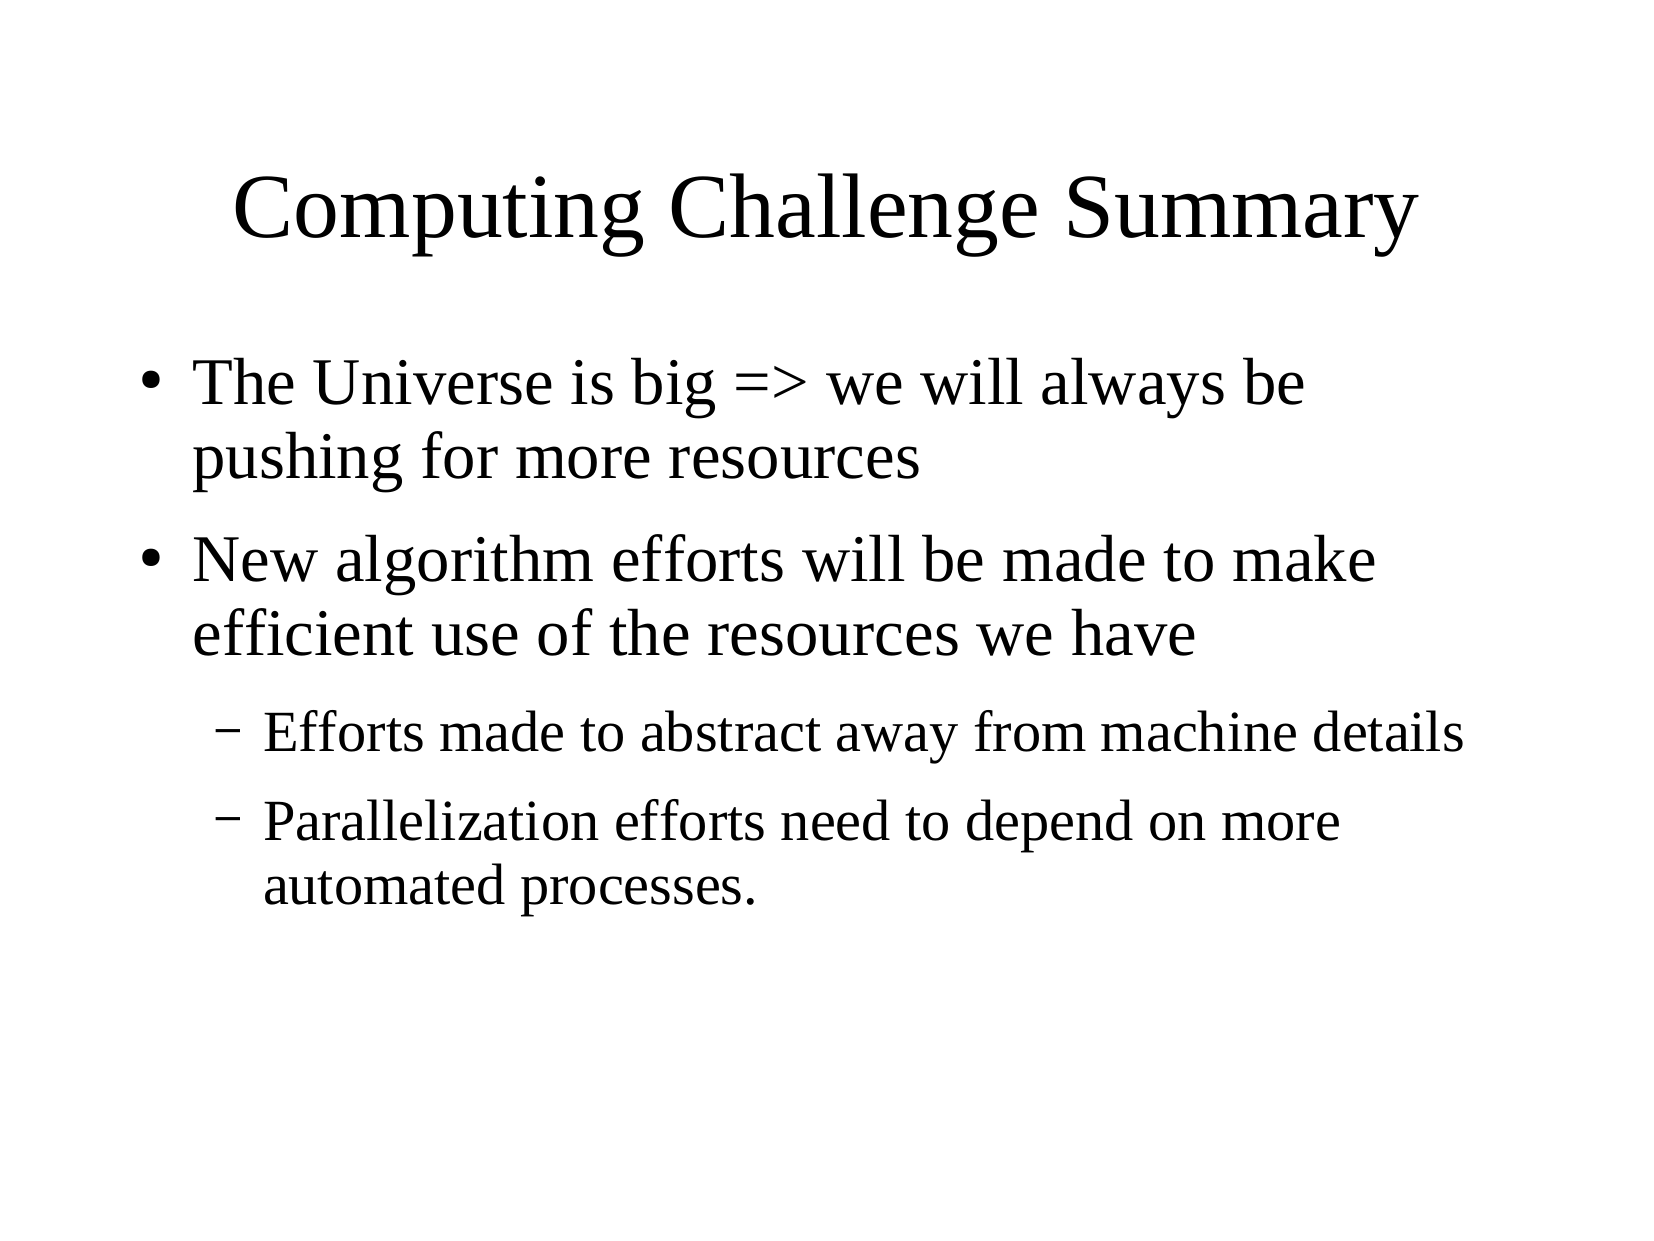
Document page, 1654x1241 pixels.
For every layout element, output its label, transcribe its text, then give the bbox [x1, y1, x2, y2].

list The Universe is big => we will always be pushing for more resources New algorithm efforts will be made to make efficient use of the resources we have Efforts made to abstract away from machine details Parallelization efforts need to depend on more automated processes. [121, 344, 1534, 1126]
title Computing Challenge Summary [121, 102, 1534, 310]
